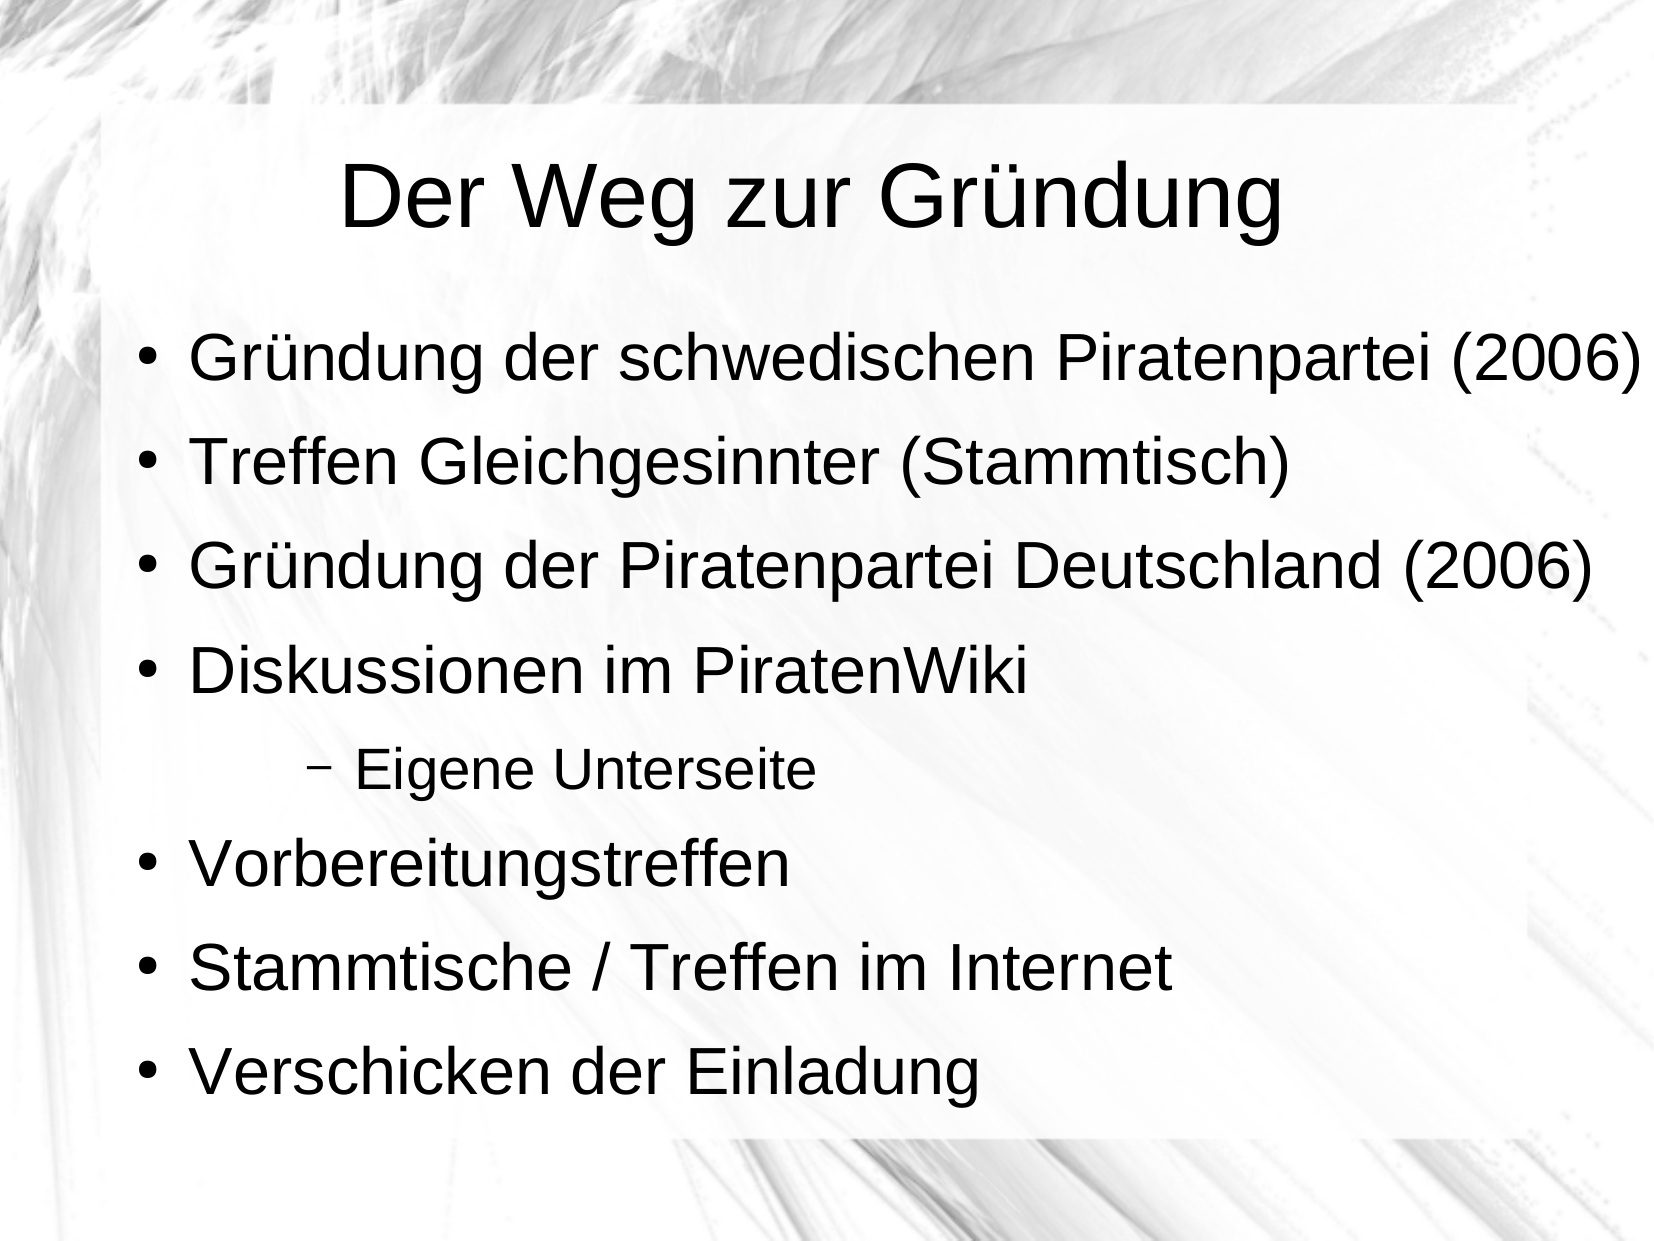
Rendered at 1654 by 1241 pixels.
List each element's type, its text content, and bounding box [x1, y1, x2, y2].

title Der Weg zur Gründung [118, 119, 1506, 273]
list Gründung der schwedischen Piratenpartei (2006) Treffen Gleichgesinnter (Stammtisch) Gründung der Piratenpartei Deutschland (2006) Diskussionen im PiratenWiki Eigene Unterseite Vorbereitungstreffen Stammtische / Treffen im Internet Verschicken der Einladung [118, 319, 1654, 1124]
picture [0, 0, 1654, 1241]
